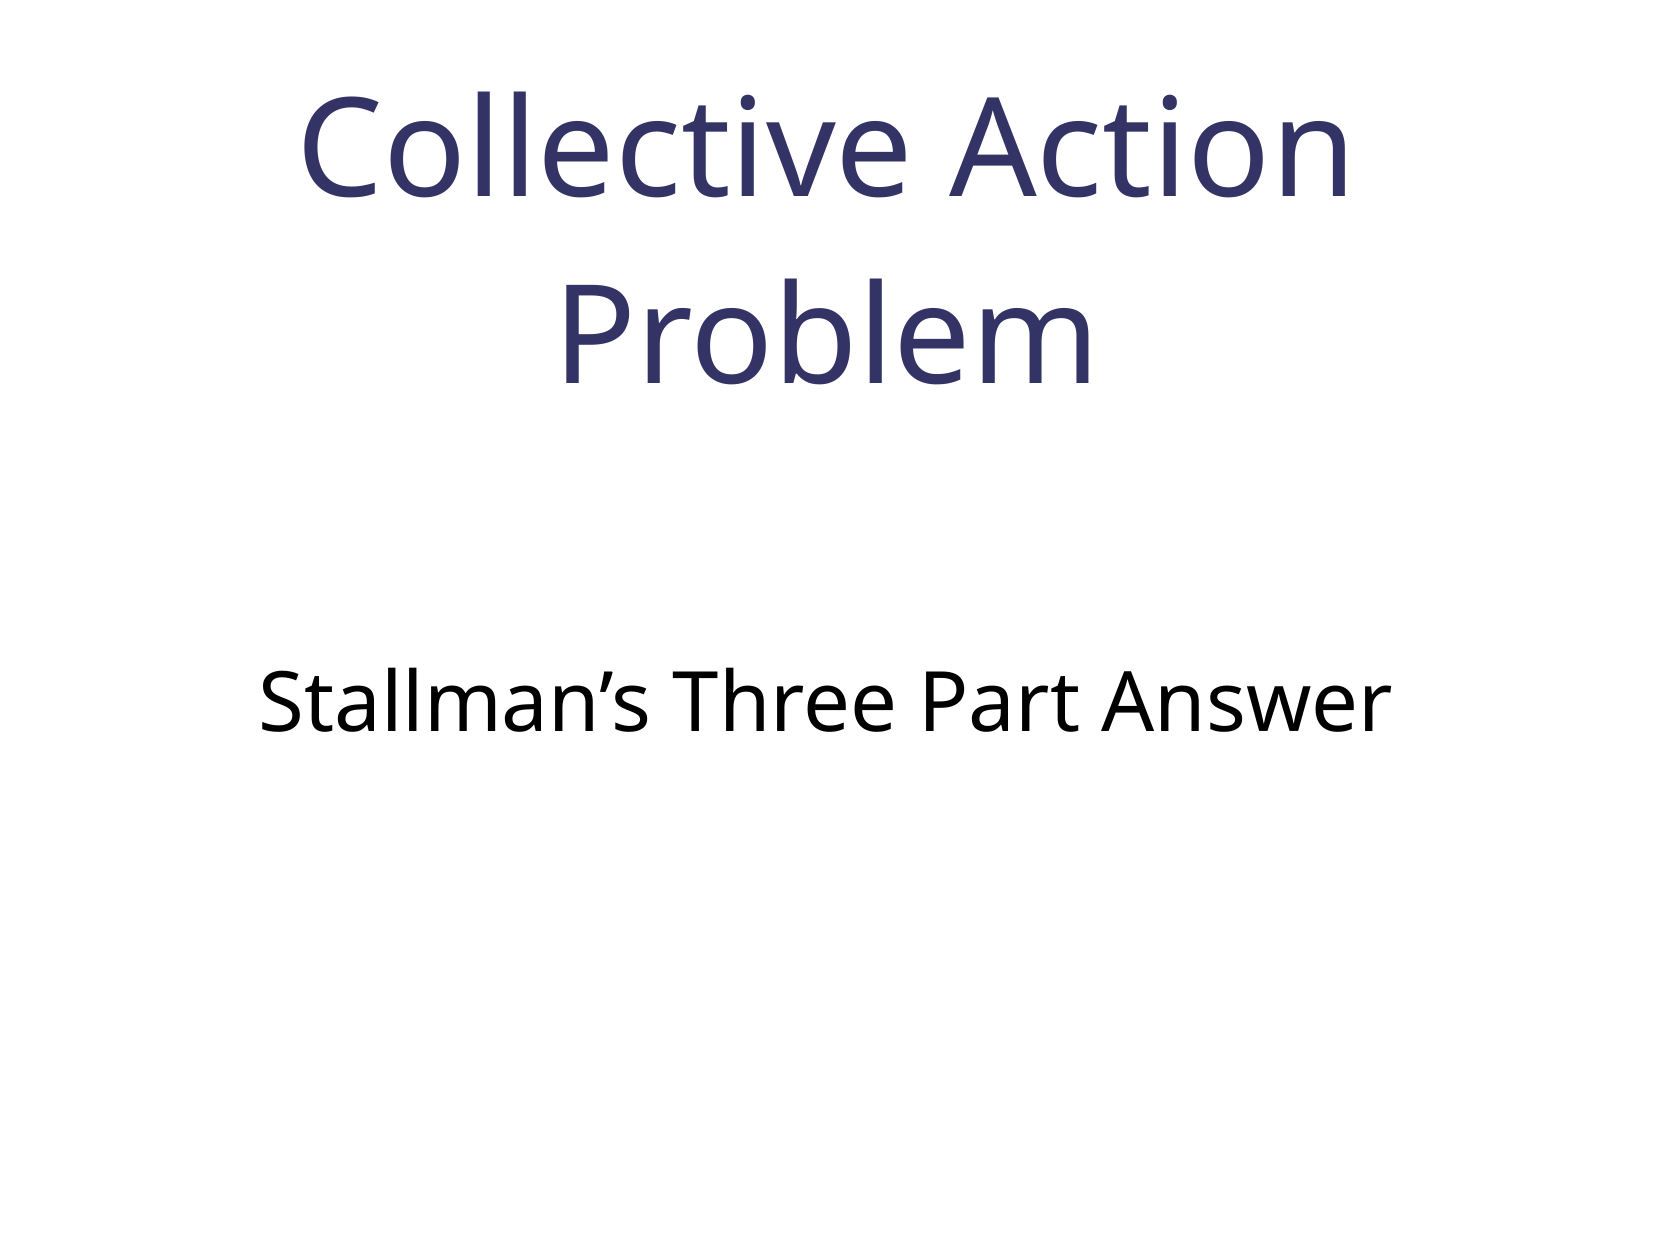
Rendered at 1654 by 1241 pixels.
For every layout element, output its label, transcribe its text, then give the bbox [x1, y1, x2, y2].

subtitle Stallman’s Three Part Answer [82, 297, 1571, 1102]
title Collective Action Problem [82, 0, 1571, 297]
